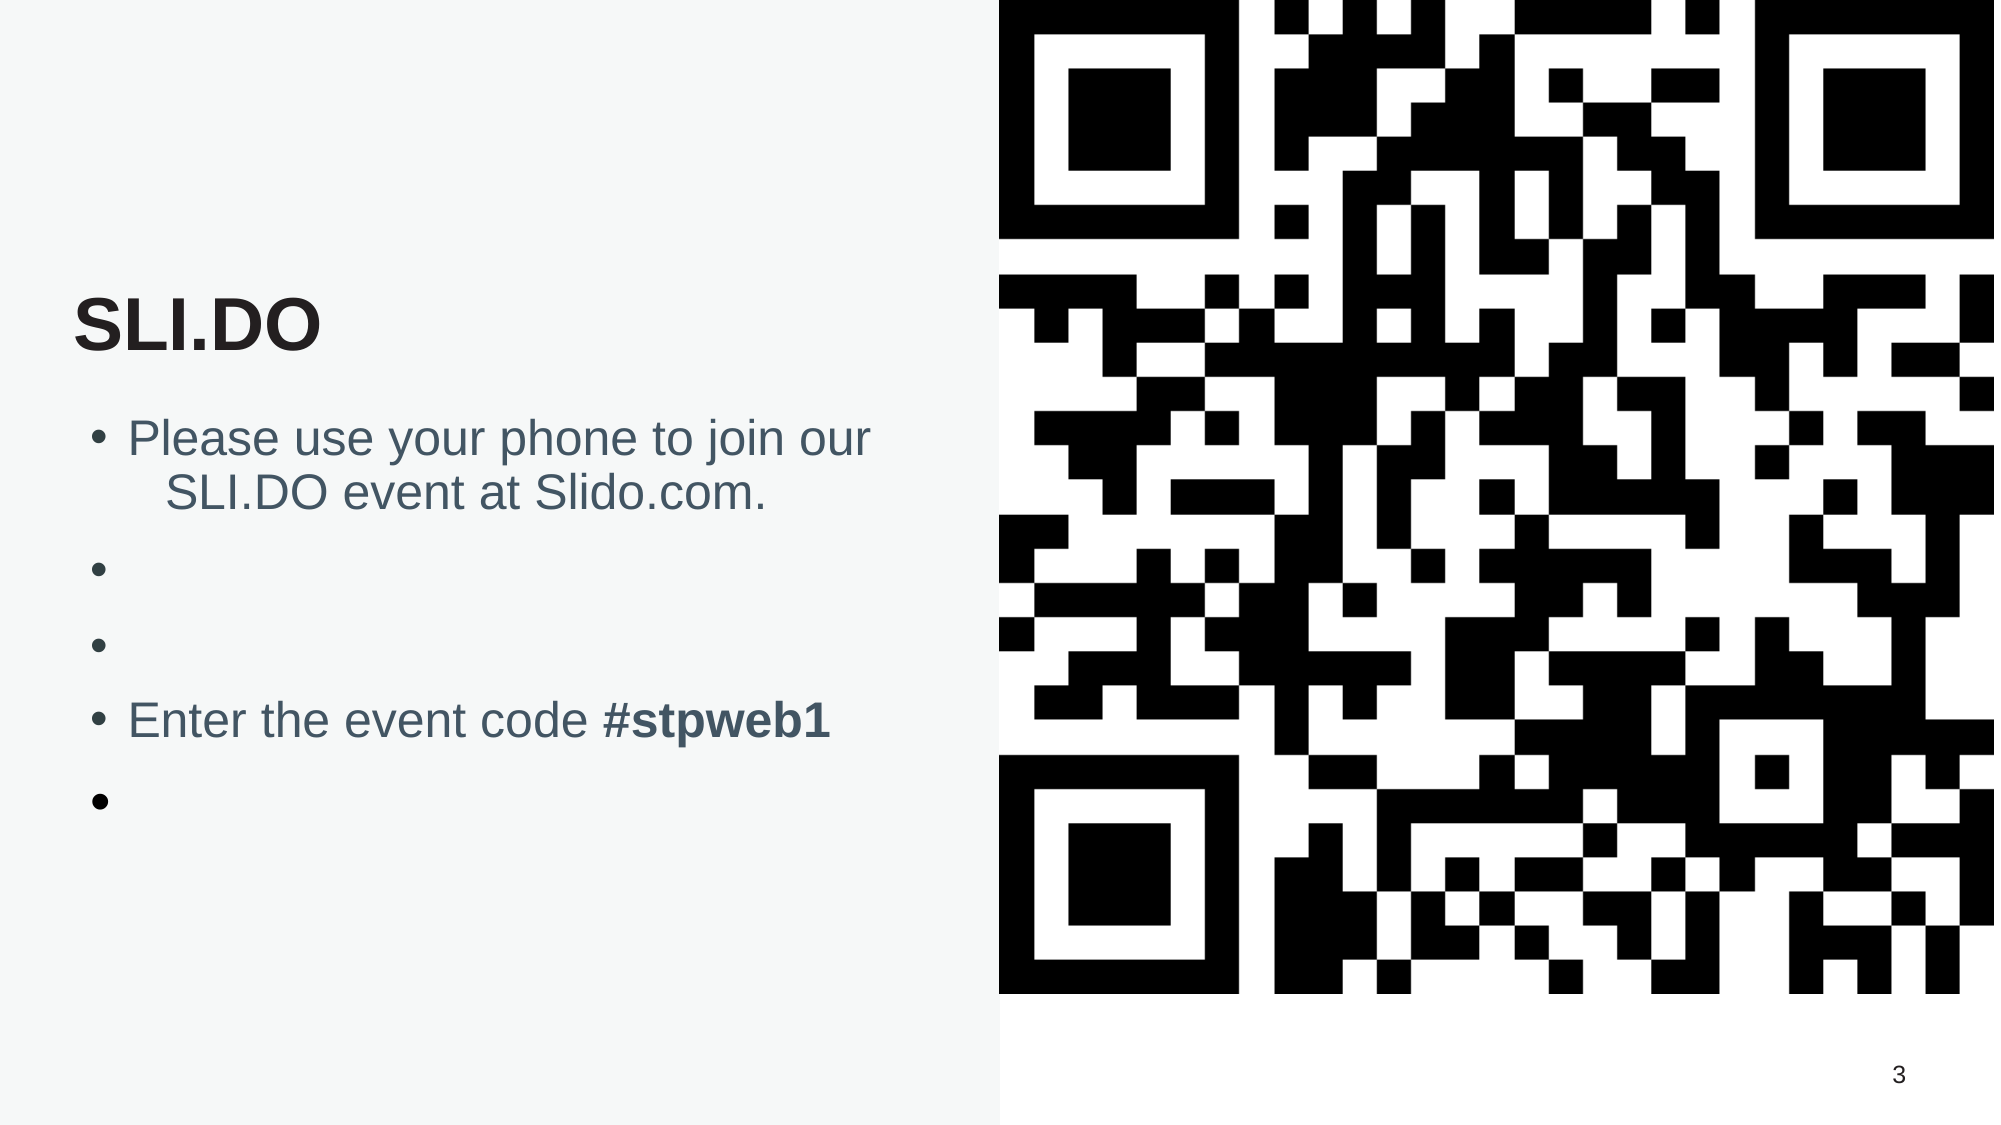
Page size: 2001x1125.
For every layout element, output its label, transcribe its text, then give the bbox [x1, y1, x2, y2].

list Please use your phone to join our SLI.DO event at Slido.com. Enter the event code #stpweb1 [75, 404, 999, 893]
title SLI.DO [58, 270, 864, 784]
picture [999, 0, 1994, 994]
